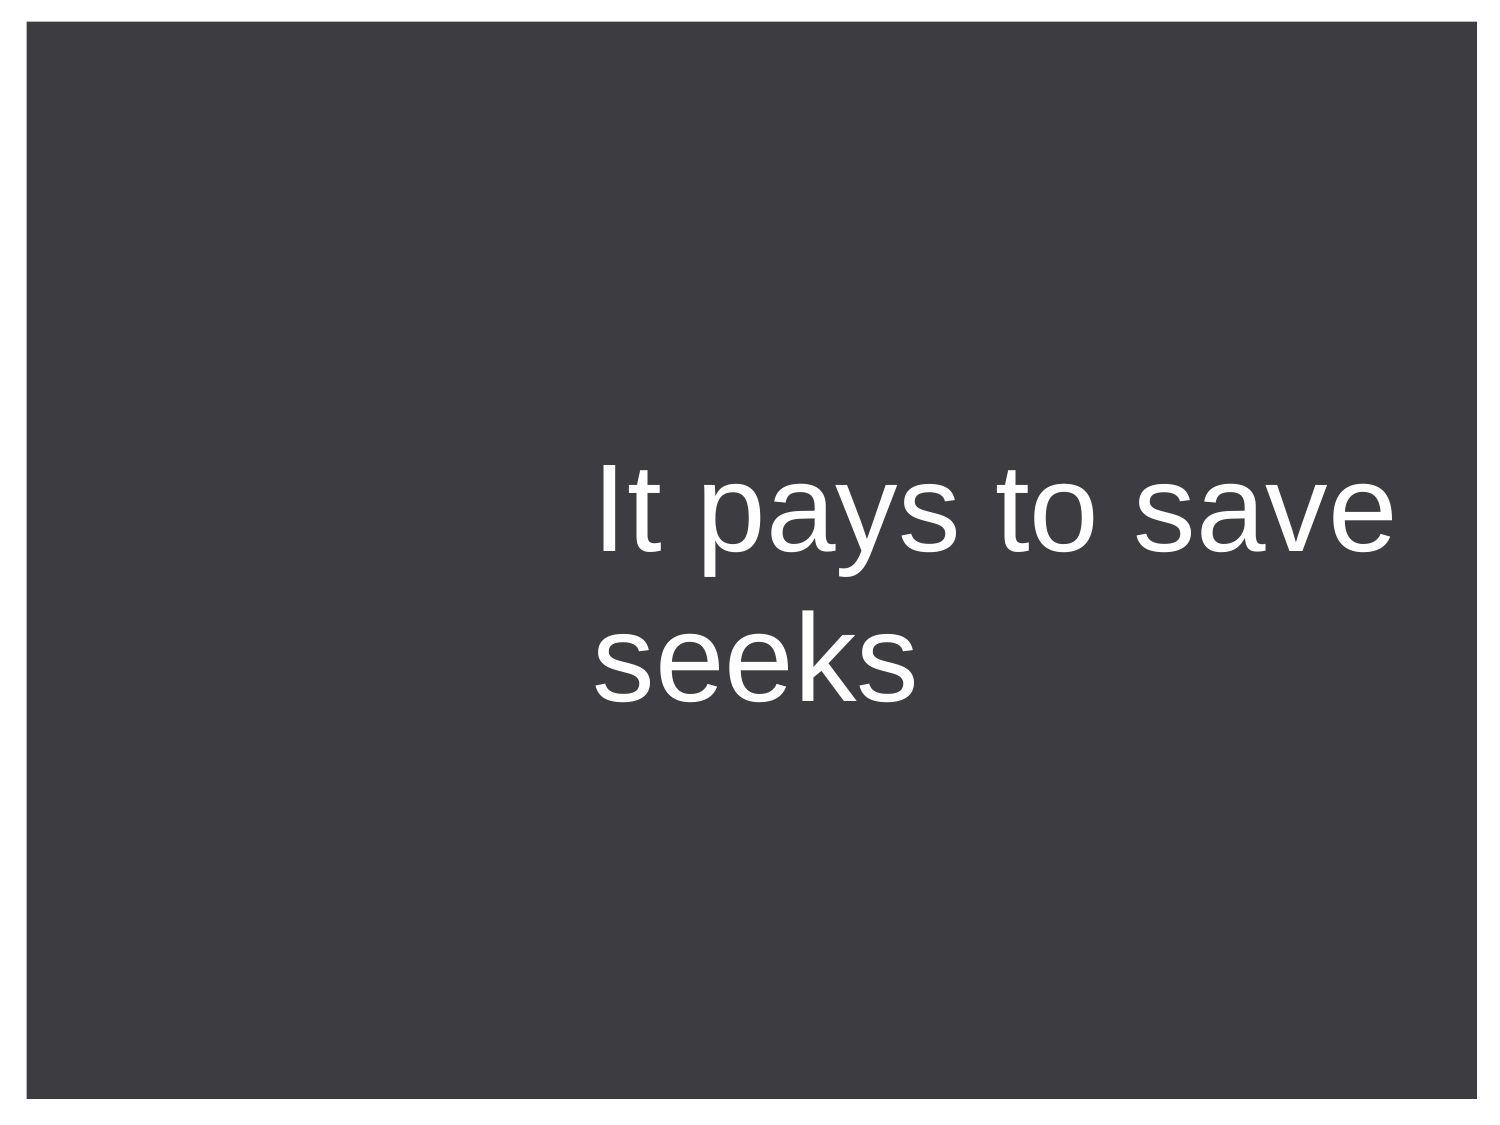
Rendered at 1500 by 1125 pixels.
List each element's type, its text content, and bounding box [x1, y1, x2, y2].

title It pays to save seeks [235, 476, 1414, 680]
